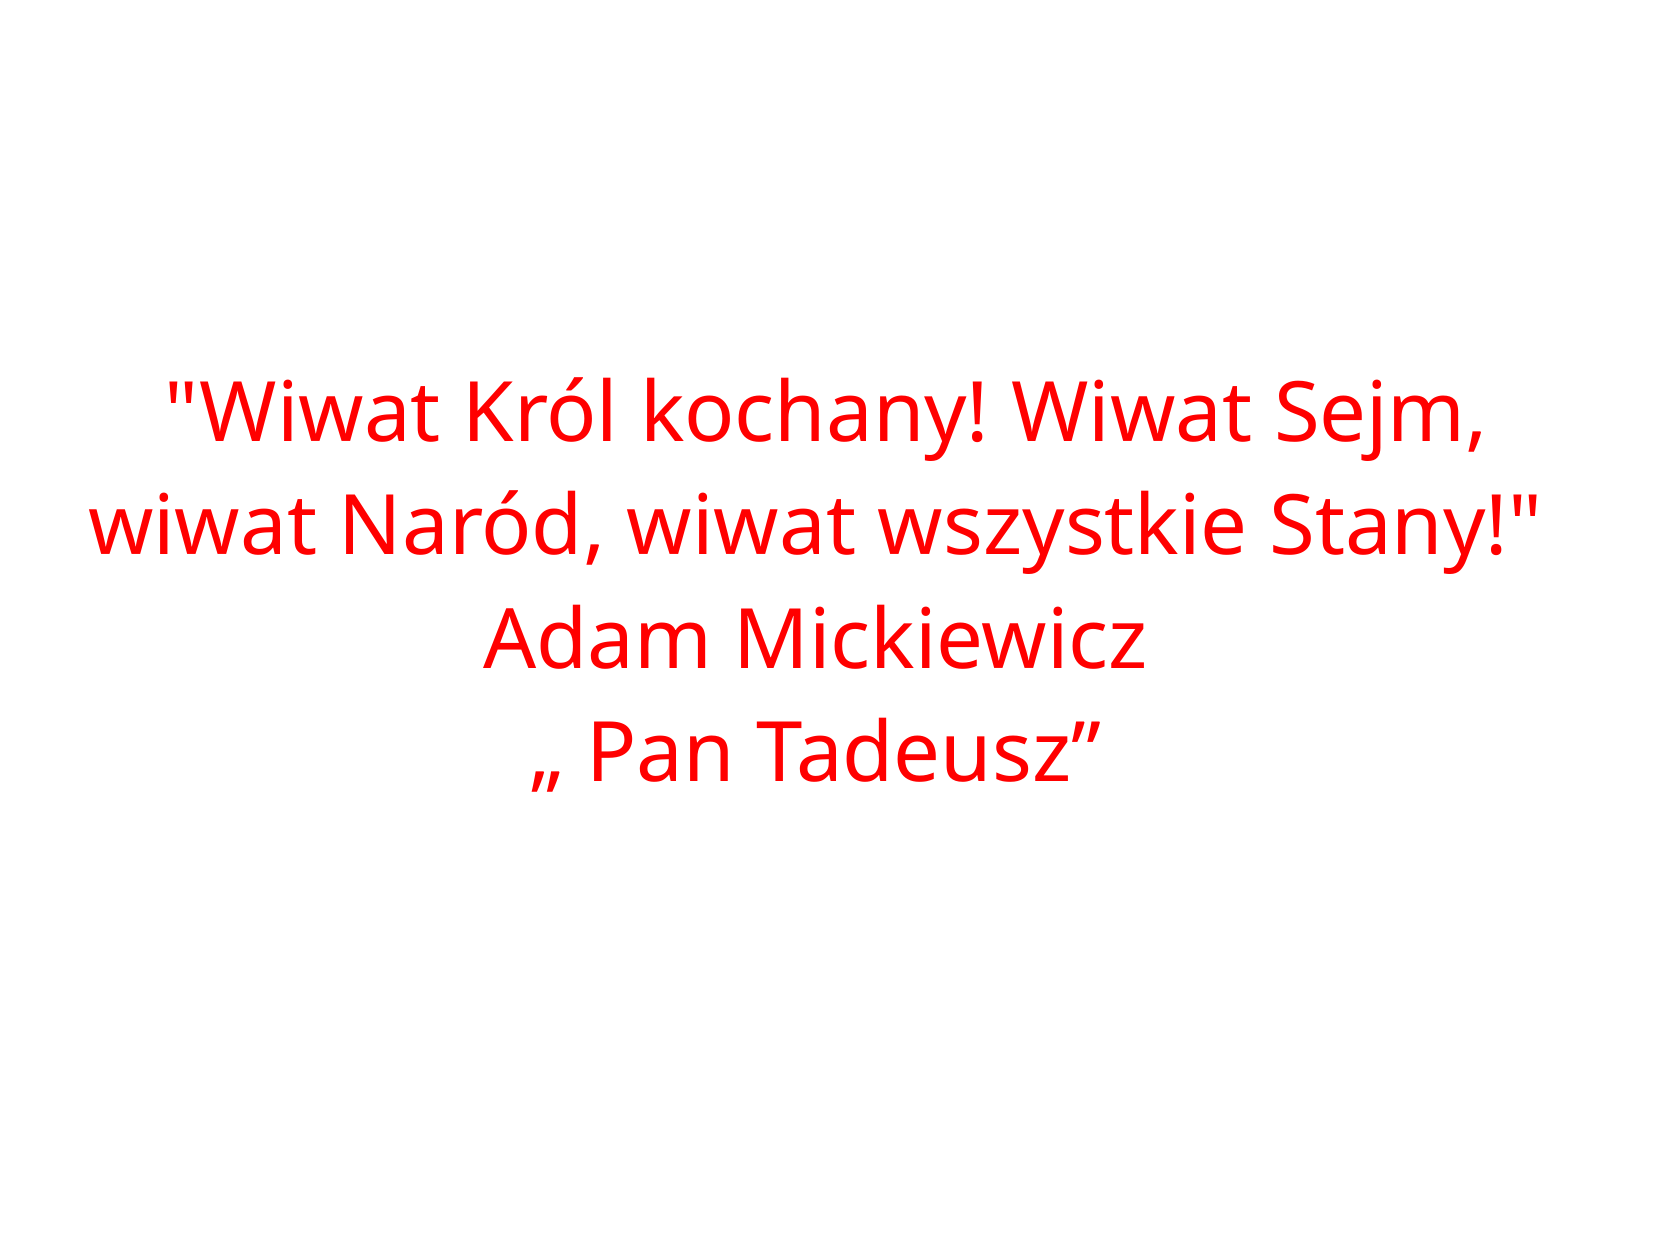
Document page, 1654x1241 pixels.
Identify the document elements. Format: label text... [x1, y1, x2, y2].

subtitle "Wiwat Król kochany! Wiwat Sejm, wiwat Naród, wiwat wszystkie Stany!" Adam Mickiewicz „ Pan Tadeusz” [82, 49, 1571, 1109]
